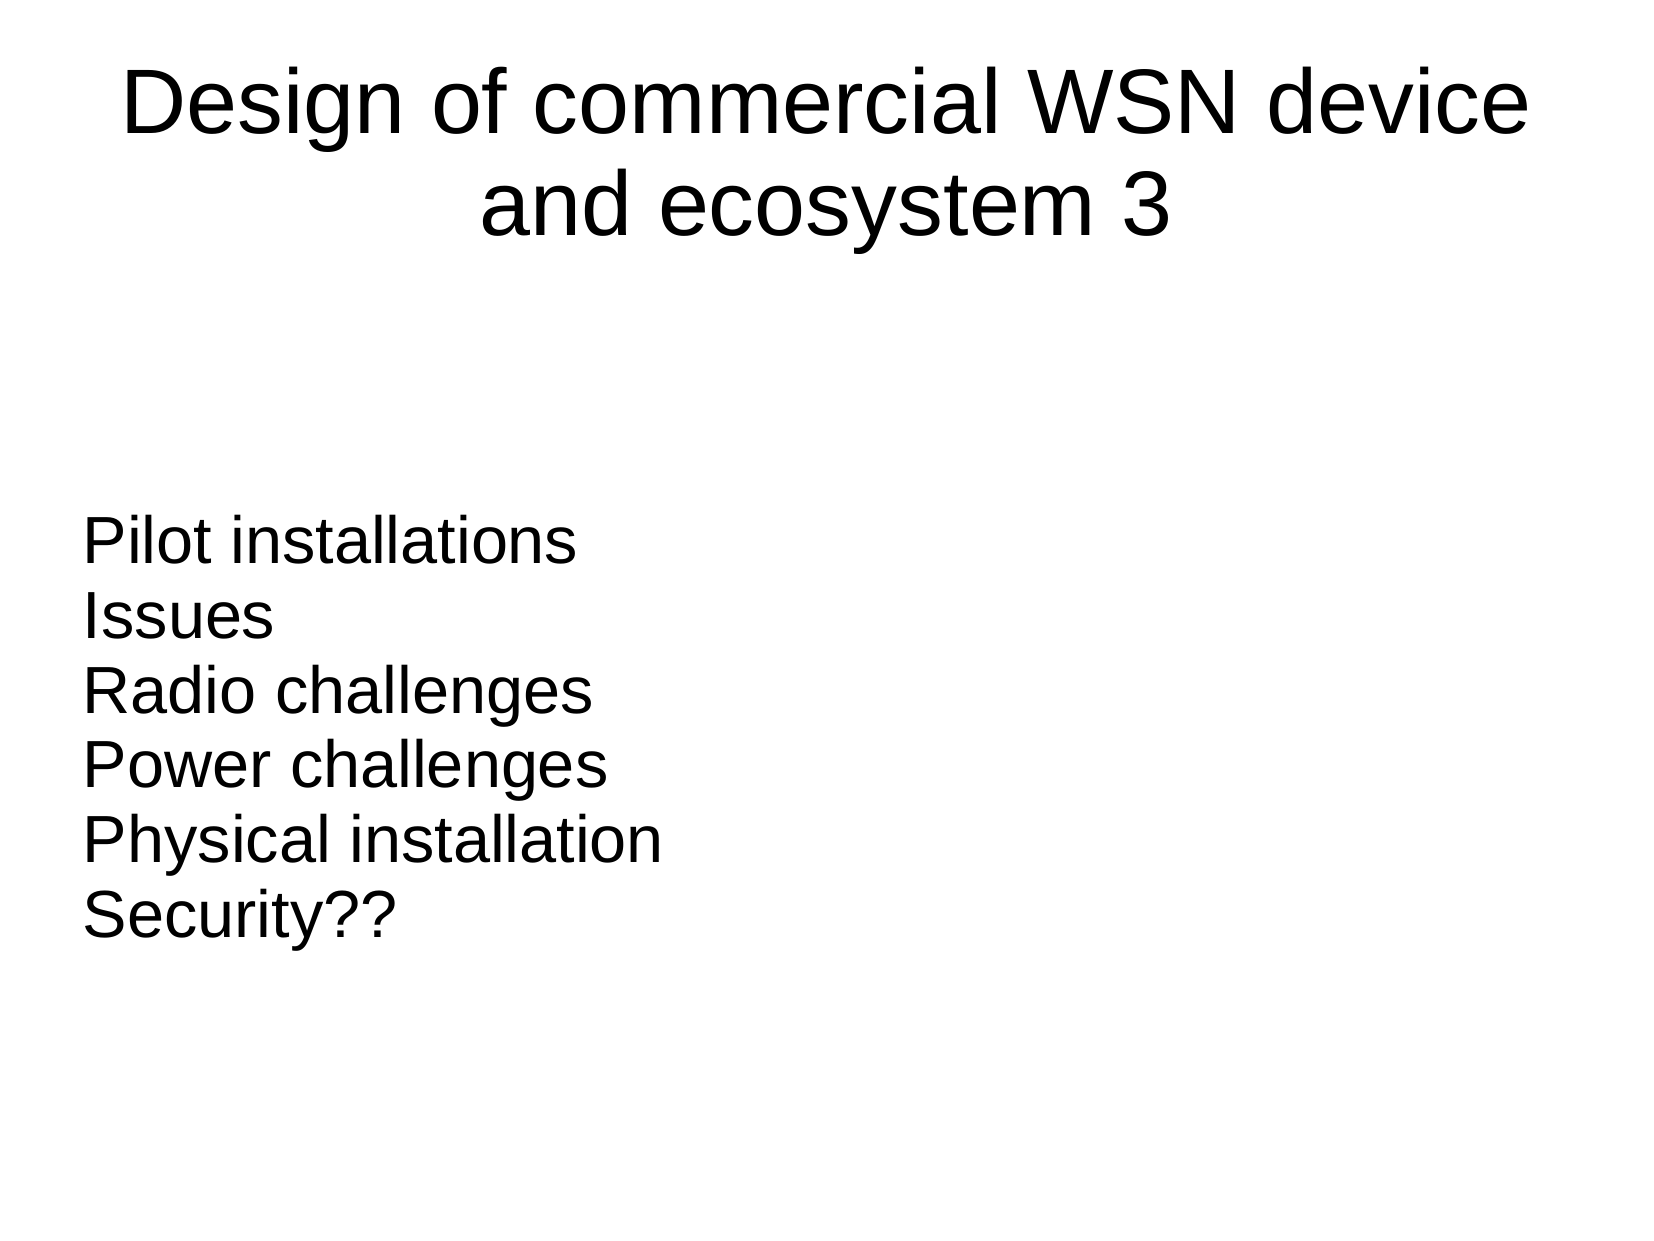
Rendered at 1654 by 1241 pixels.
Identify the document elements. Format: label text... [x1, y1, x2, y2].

title Design of commercial WSN device and ecosystem 3 [82, 49, 1571, 257]
subtitle Pilot installations Issues Radio challenges Power challenges Physical installation Security?? [82, 315, 1538, 1141]
